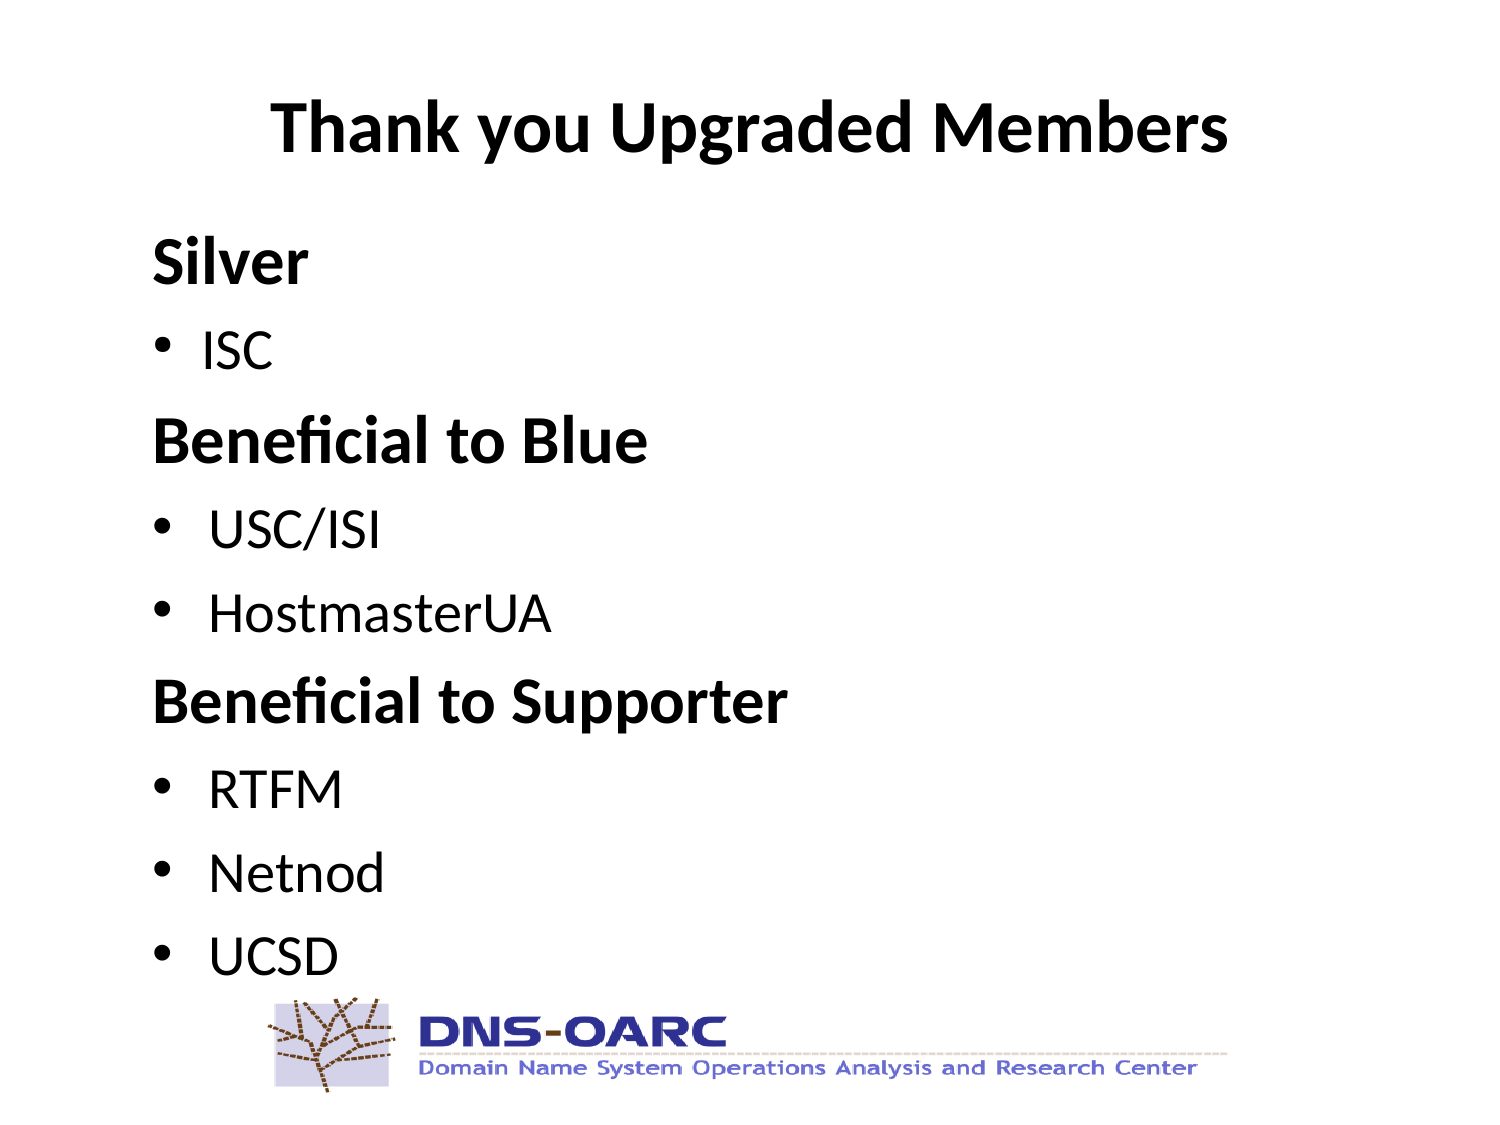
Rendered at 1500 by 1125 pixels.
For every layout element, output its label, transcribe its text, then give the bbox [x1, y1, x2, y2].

picture [214, 1013, 1259, 1099]
list Silver ISC Beneficial to Blue USC/ISI HostmasterUA Beneficial to Supporter RTFM Netnod UCSD [137, 207, 1425, 1013]
title Thank you Upgraded Members [75, 45, 1425, 200]
